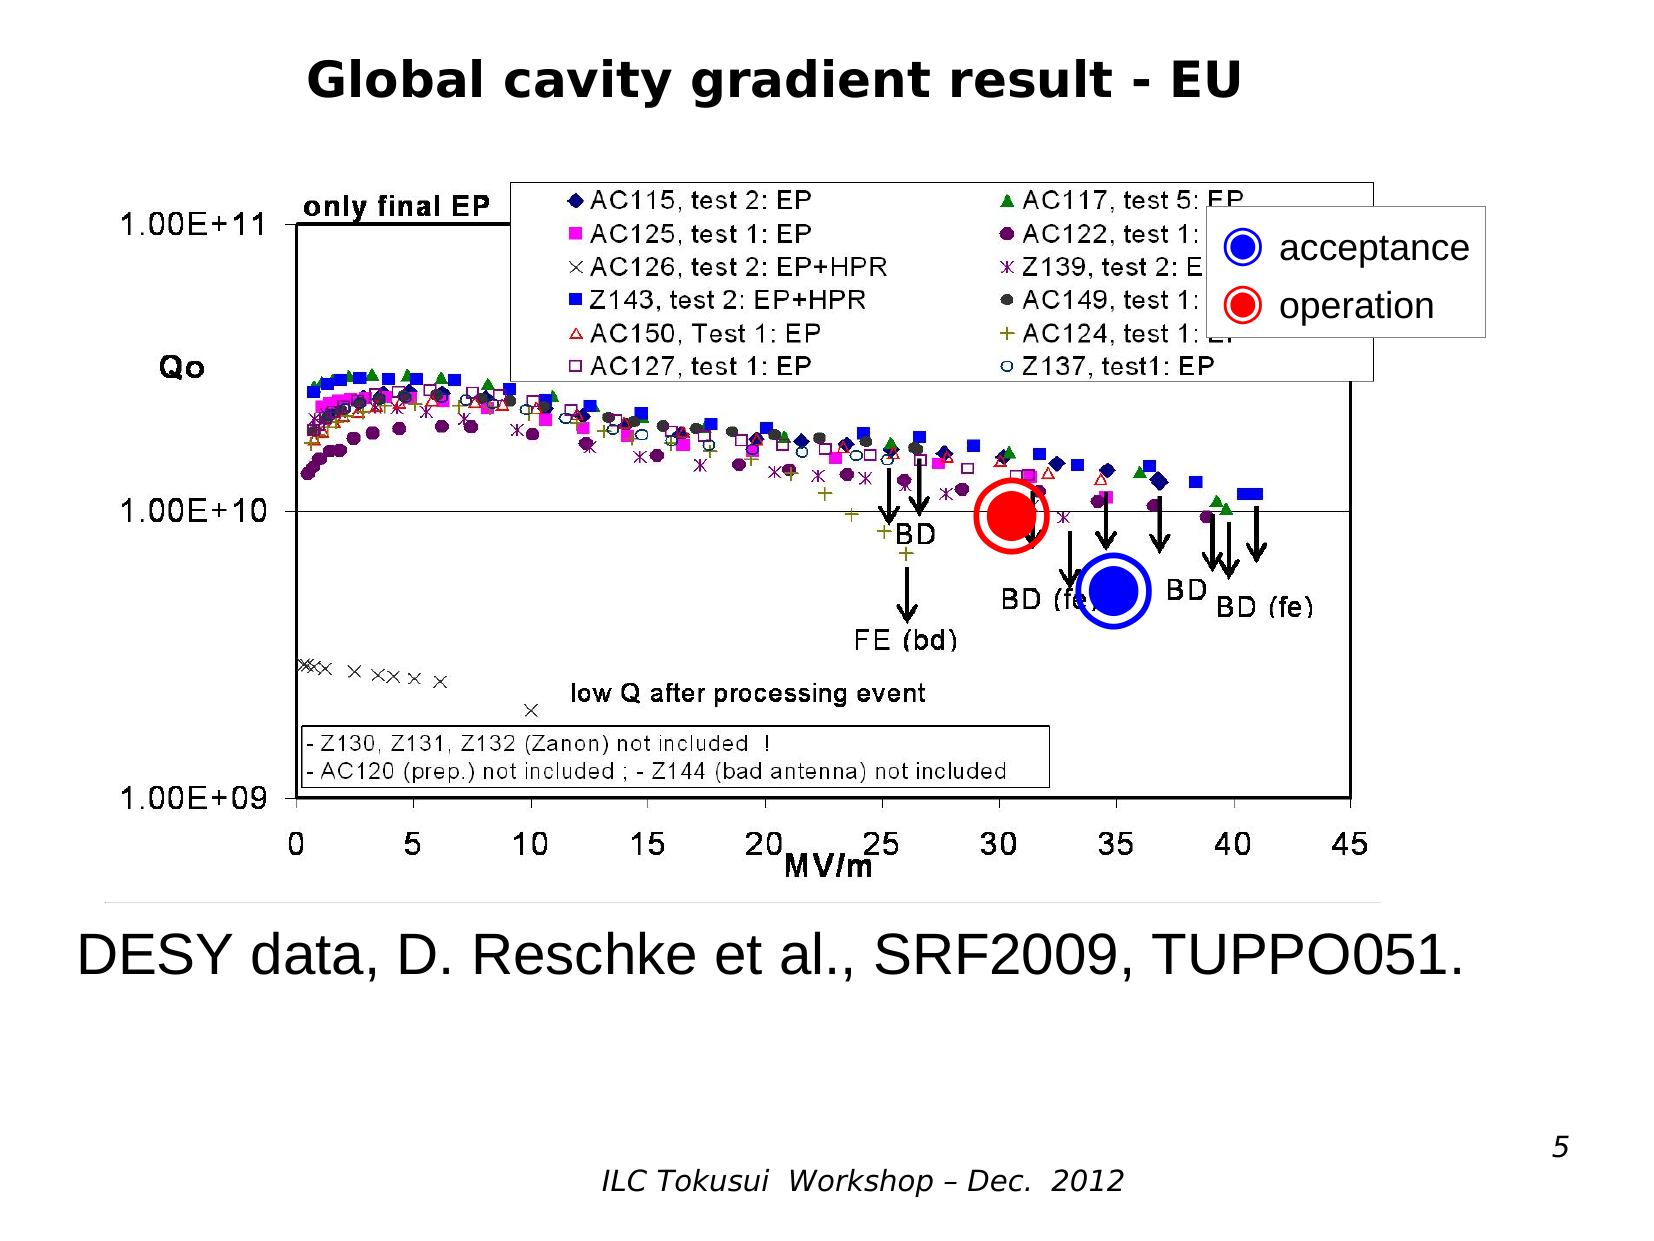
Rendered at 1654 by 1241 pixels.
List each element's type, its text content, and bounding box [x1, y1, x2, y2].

text_box ◉ [1055, 516, 1173, 648]
text_box ◉ [953, 442, 1071, 574]
text_box DESY data, D. Reschke et al., SRF2009, TUPPO051. [61, 913, 1499, 996]
text_box ◉ acceptance ◉ operation [1206, 206, 1486, 338]
text_box Global cavity gradient result - EU [292, 43, 1259, 117]
picture [105, 175, 1381, 903]
